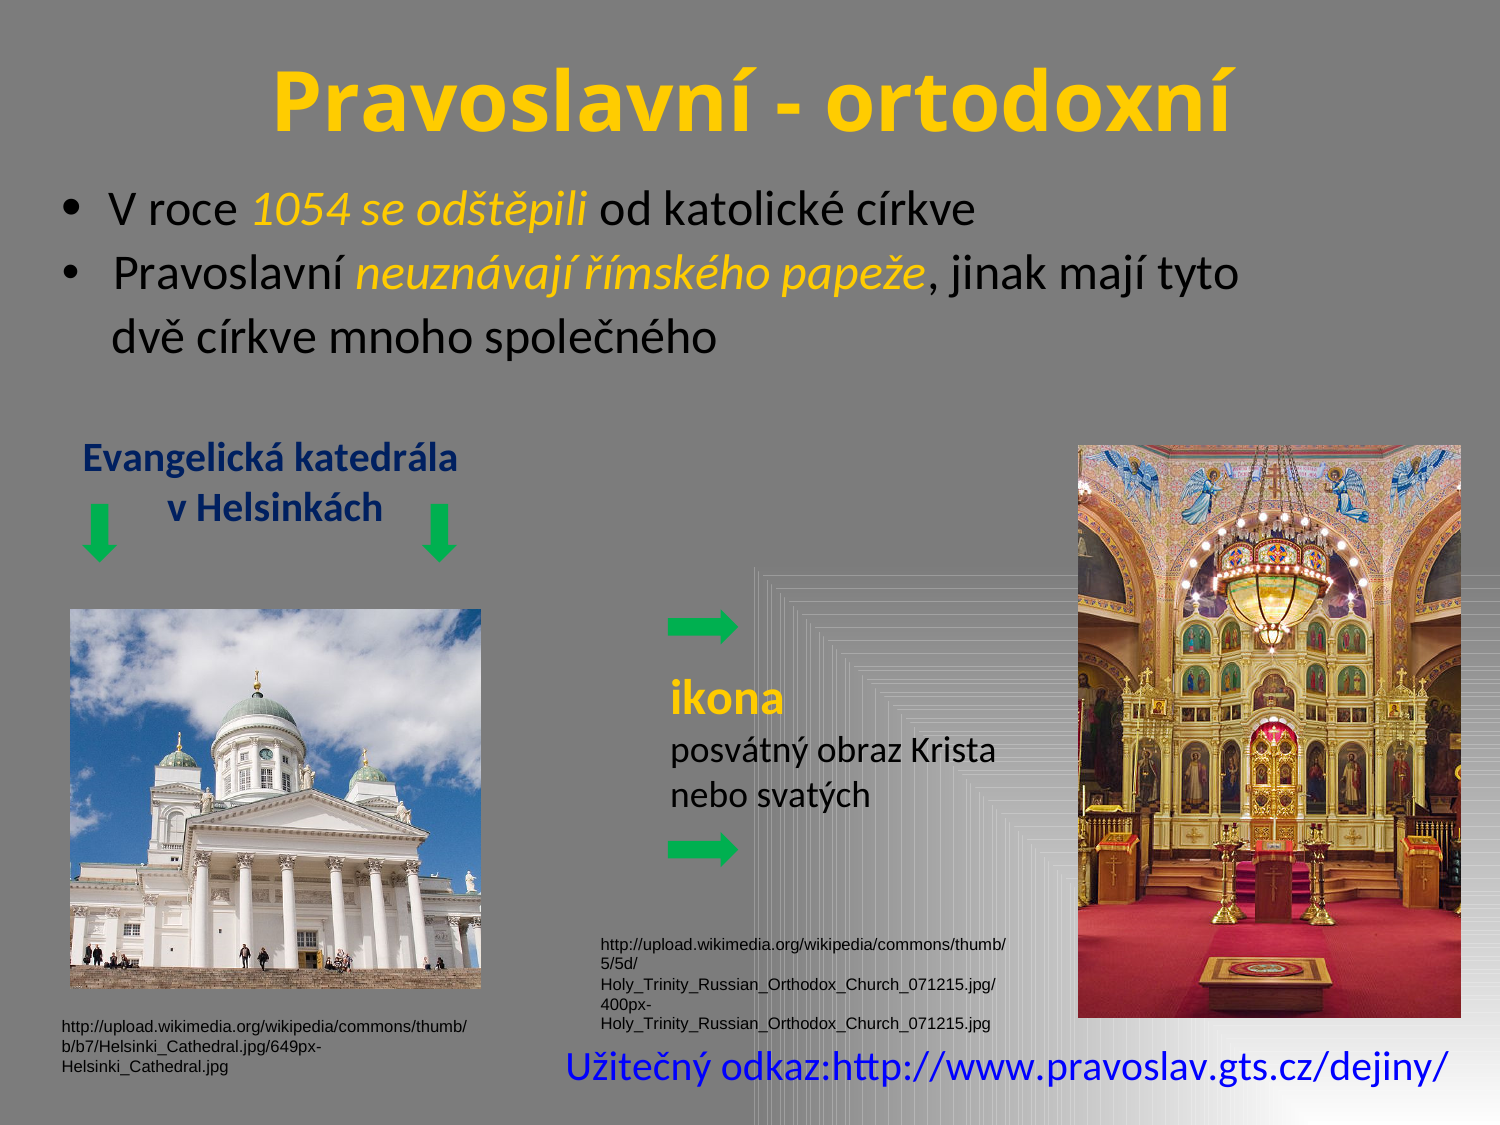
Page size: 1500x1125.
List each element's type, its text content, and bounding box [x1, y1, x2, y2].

list V roce 1054 se odštěpili od katolické církve Pravoslavní neuznávají římského papeže, jinak mají tyto dvě církve mnoho společného [46, 175, 1442, 398]
title Pravoslavní - ortodoxní [74, 0, 1430, 175]
text_box Užitečný odkaz:http://www.pravoslav.gts.cz/dejiny/ [550, 1031, 1500, 1097]
text_box [81, 503, 118, 563]
text_box [421, 503, 458, 563]
text_box ikona posvátný obraz Krista nebo svatých [655, 656, 1019, 823]
text_box Evangelická katedrála v Helsinkách [23, 421, 528, 538]
text_box http://upload.wikimedia.org/wikipedia/commons/thumb/5/5d/Holy_Trinity_Russian_Orthodox_Church_071215.jpg/400px-Holy_Trinity_Russian_Orthodox_Church_071215.jpg [585, 925, 1043, 1041]
text_box http://upload.wikimedia.org/wikipedia/commons/thumb/b/b7/Helsinki_Cathedral.jpg/649px-Helsinki_Cathedral.jpg [46, 1007, 493, 1084]
picture [1078, 445, 1461, 1018]
text_box [667, 609, 739, 645]
picture [70, 609, 481, 989]
text_box [667, 831, 739, 868]
